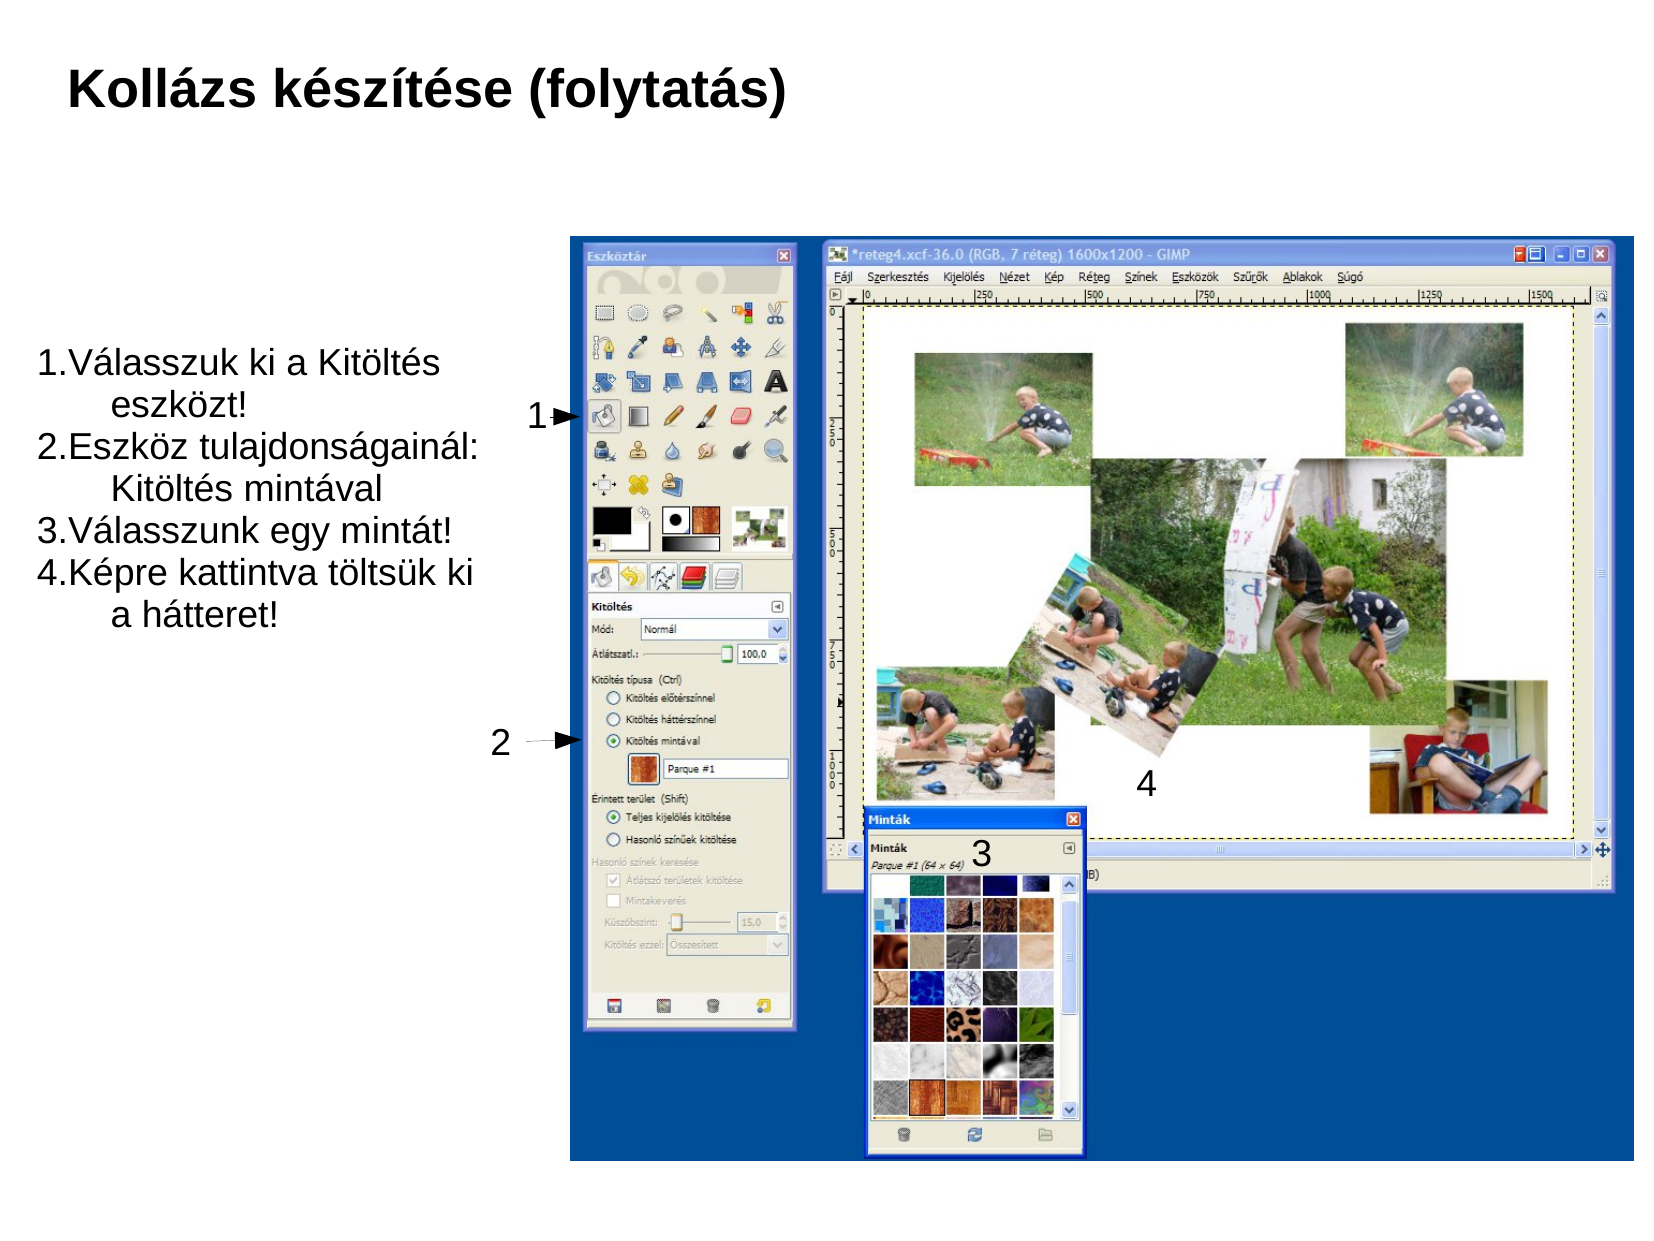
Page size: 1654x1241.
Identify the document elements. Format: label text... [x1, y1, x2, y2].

text_box 3 [956, 824, 1018, 882]
picture [570, 236, 1634, 1161]
text_box Kollázs készítése (folytatás) [52, 50, 803, 128]
text_box 1 [512, 387, 563, 445]
text_box 4 [1121, 755, 1172, 813]
text_box 2 [475, 713, 527, 771]
text_box Válasszuk ki a Kitöltés eszközt! Eszköz tulajdonságainál: Kitöltés mintával Válasszunk egy mintát! Képre kattintva töltsük ki a hátteret! [22, 333, 495, 644]
